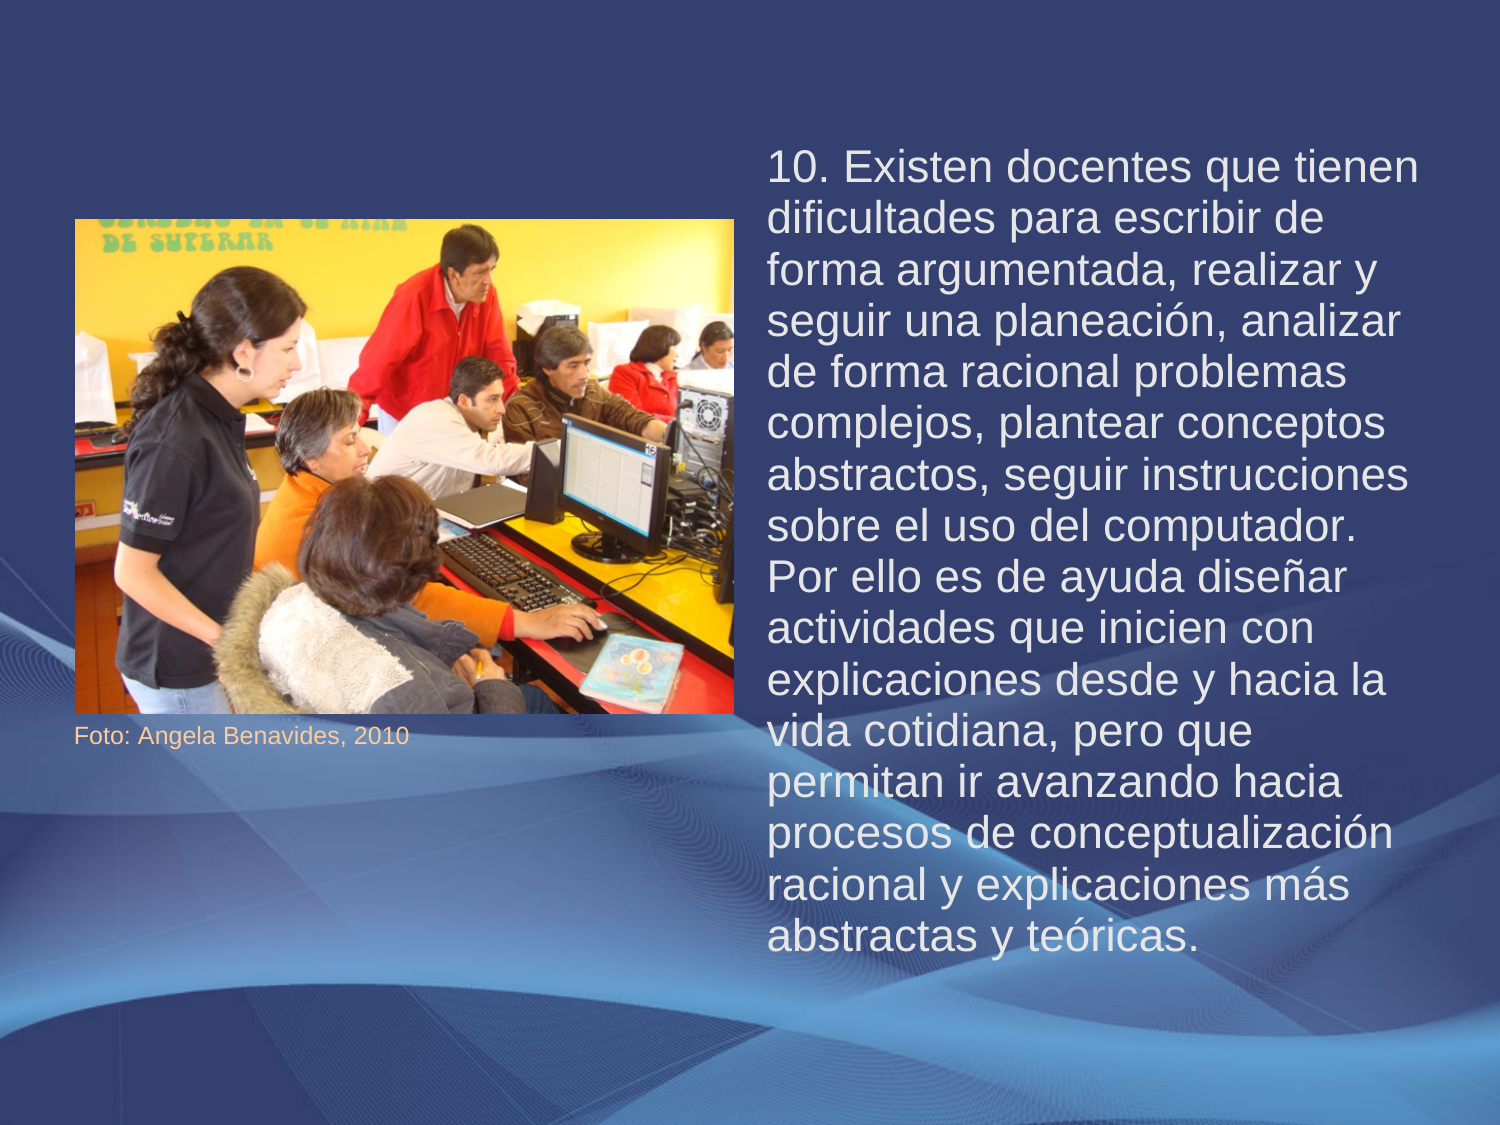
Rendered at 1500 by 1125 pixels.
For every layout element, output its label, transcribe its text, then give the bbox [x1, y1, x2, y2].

picture [0, 0, 1500, 1125]
list 10. Existen docentes que tienen dificultades para escribir de forma argumentada, realizar y seguir una planeación, analizar de forma racional problemas complejos, plantear conceptos abstractos, seguir instrucciones sobre el uso del computador. Por ello es de ayuda diseñar actividades que inicien con explicaciones desde y hacia la vida cotidiana, pero que permitan ir avanzando hacia procesos de conceptualización racional y explicaciones más abstractas y teóricas. [766, 141, 1426, 962]
text_box Foto: Angela Benavides, 2010 [59, 714, 426, 758]
